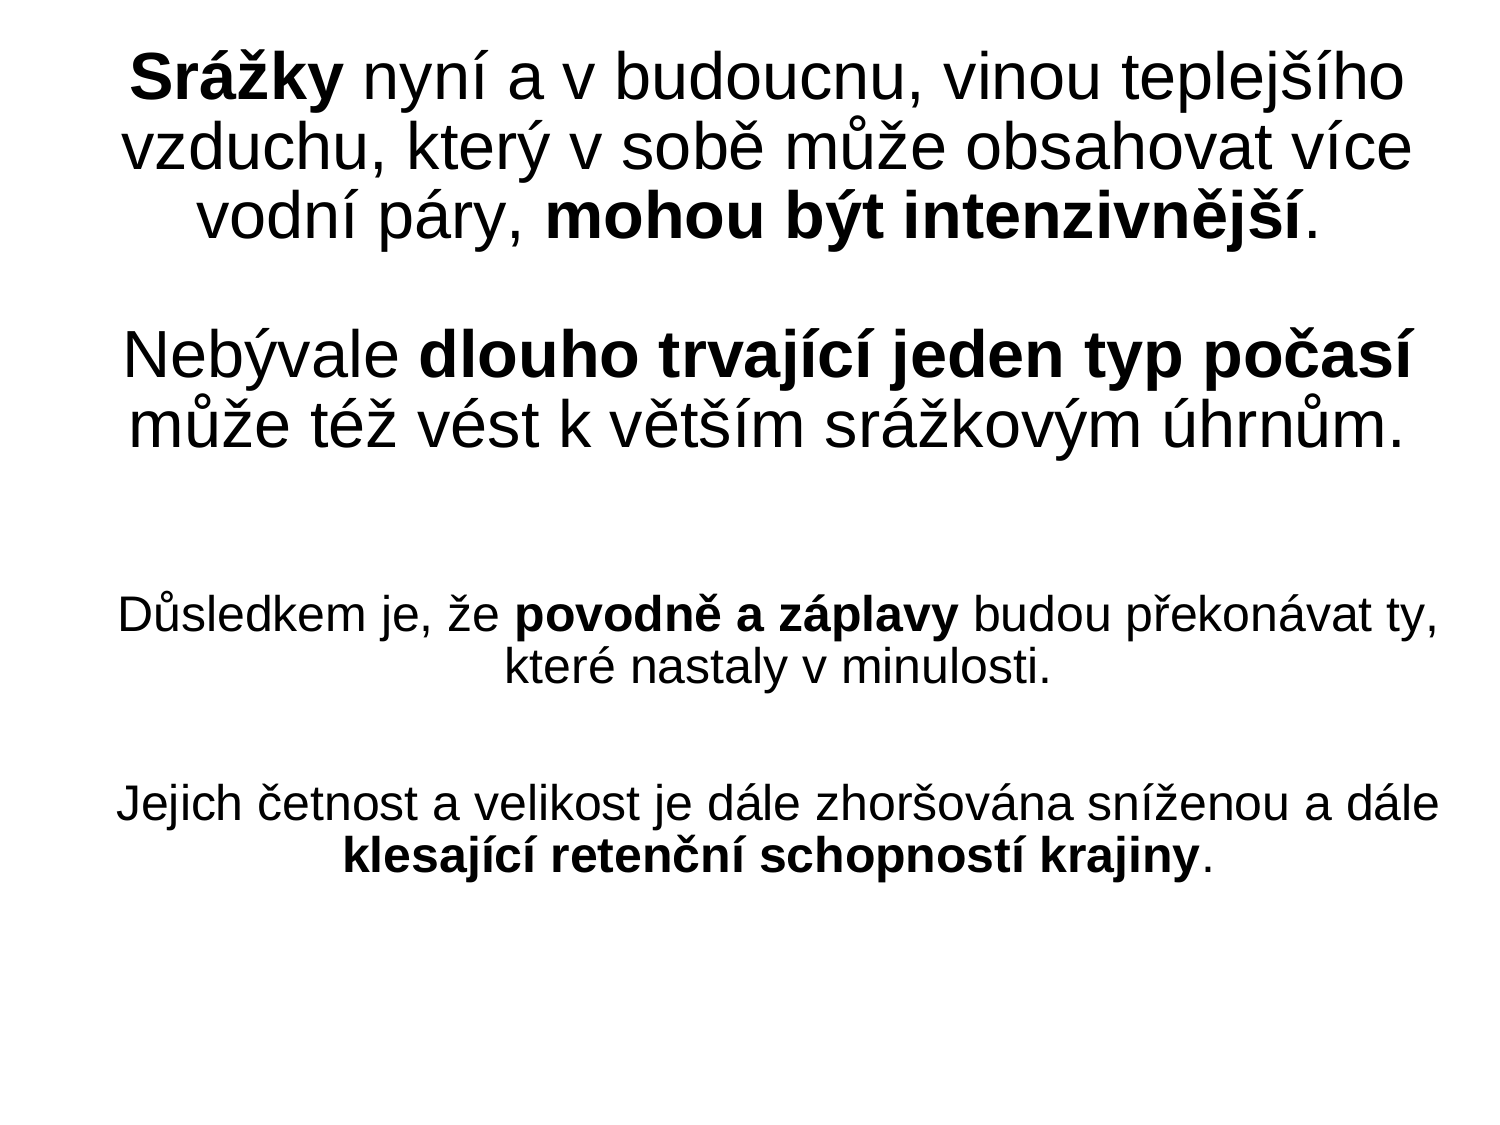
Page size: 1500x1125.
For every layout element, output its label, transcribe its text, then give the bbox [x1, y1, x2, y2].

subtitle Důsledkem je, že povodně a záplavy budou překonávat ty, které nastaly v minulosti. Jejich četnost a velikost je dále zhoršována sníženou a dále klesající retenční schopností krajiny. [97, 586, 1461, 1043]
title Srážky nyní a v budoucnu, vinou teplejšího vzduchu, který v sobě může obsahovat více vodní páry, mohou být intenzivnější. Nebývale dlouho trvající jeden typ počasí může též vést k větším srážkovým úhrnům. [93, 41, 1444, 465]
